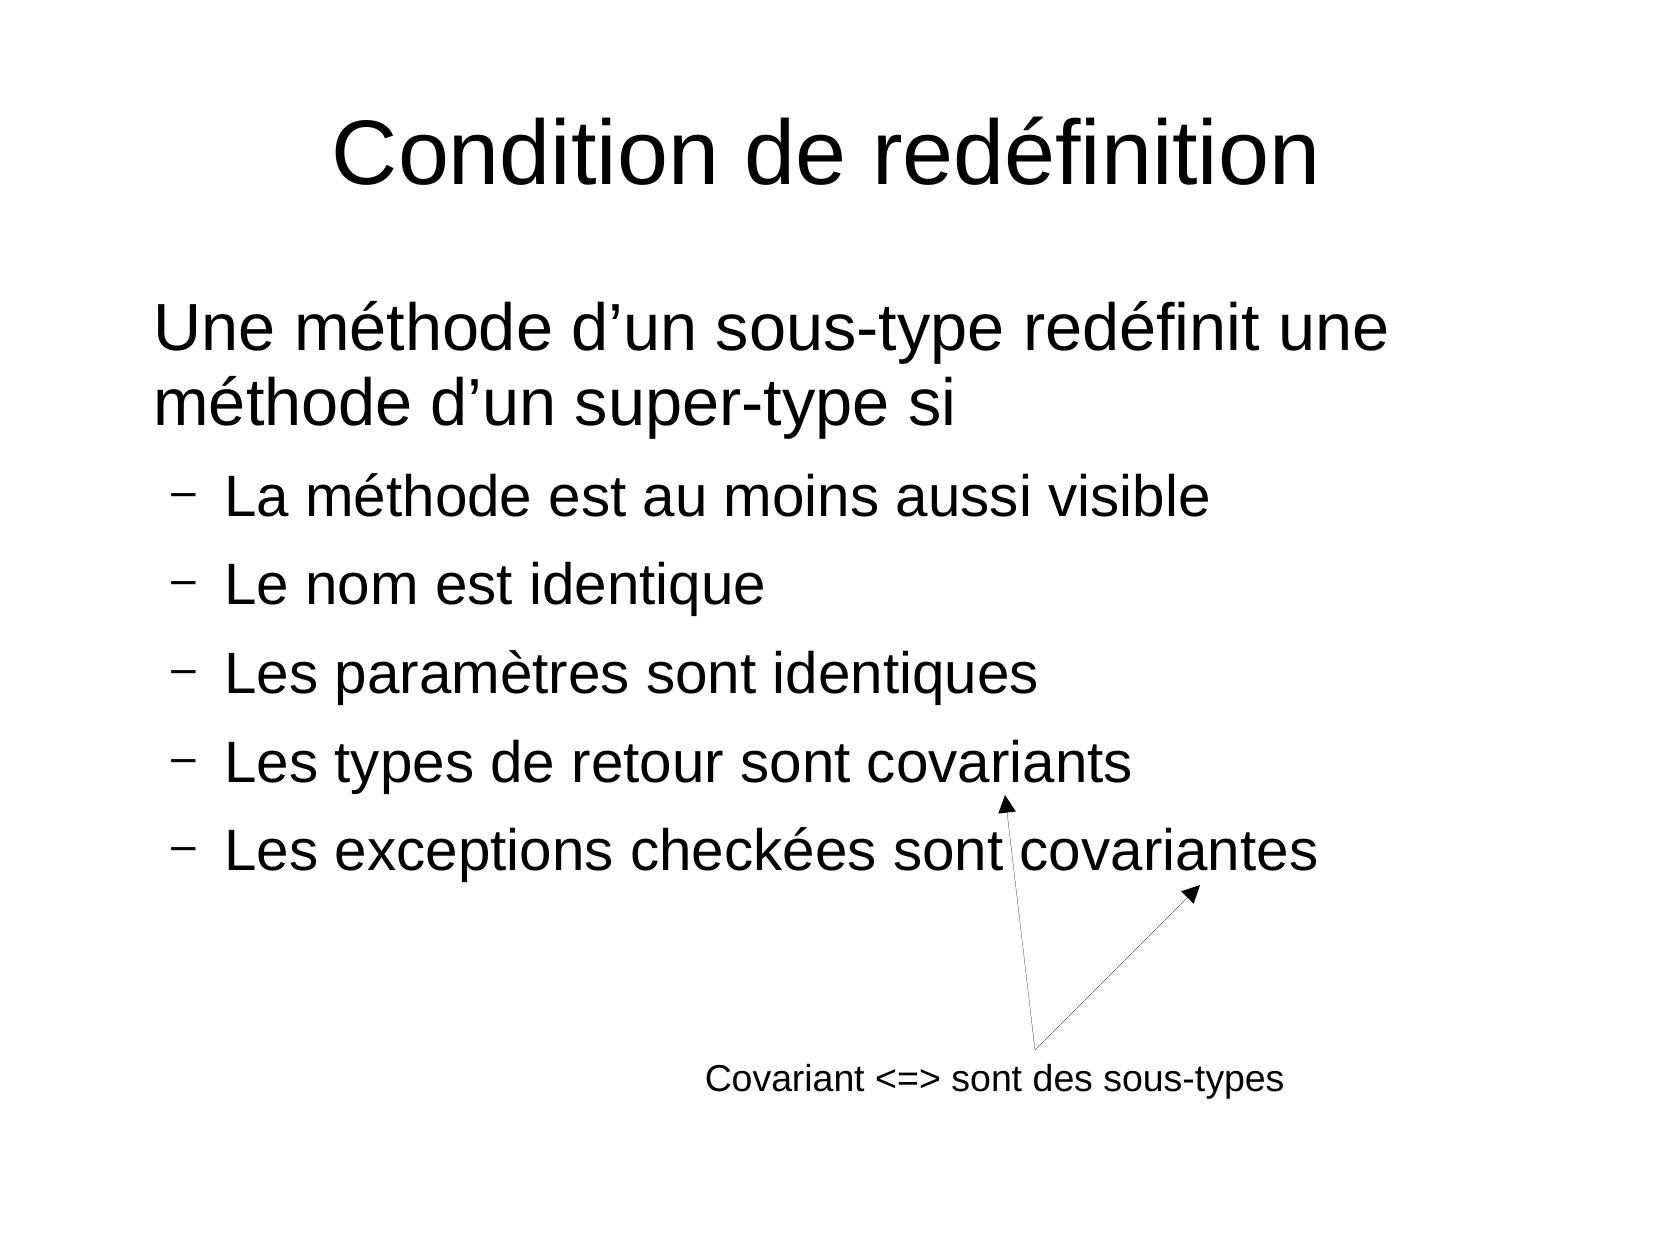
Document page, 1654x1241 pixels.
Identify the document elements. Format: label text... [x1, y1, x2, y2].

title Condition de redéfinition [82, 49, 1571, 257]
text_box Covariant <=> sont des sous-types [690, 1050, 1300, 1107]
list Une méthode d’un sous-type redéfinit une méthode d’un super-type si La méthode est au moins aussi visible Le nom est identique Les paramètres sont identiques Les types de retour sont covariants Les exceptions checkées sont covariantes [82, 290, 1571, 1156]
